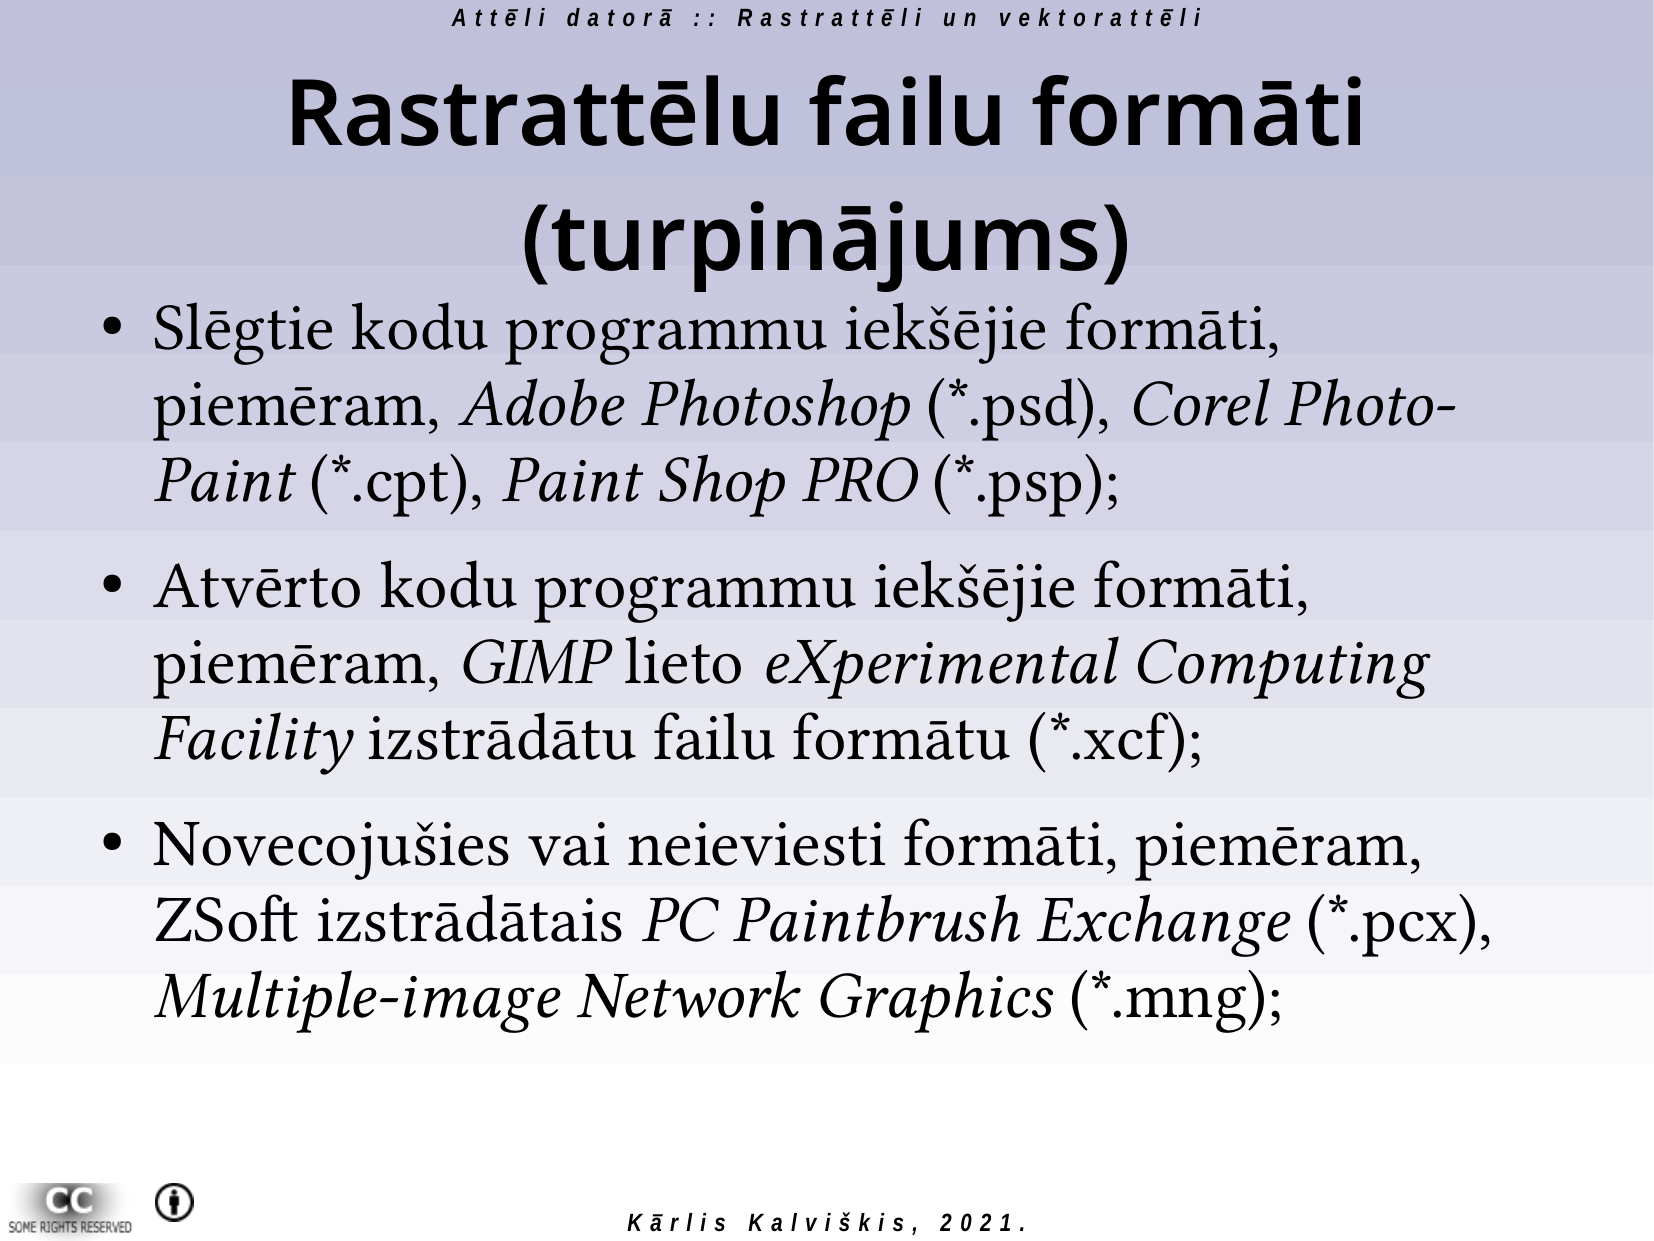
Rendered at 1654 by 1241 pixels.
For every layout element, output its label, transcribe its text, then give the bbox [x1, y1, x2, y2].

title Rastrattēlu failu formāti (turpinājums) [29, 49, 1625, 296]
list Slēgtie kodu programmu iekšējie formāti, piemēram, Adobe Photoshop (*.psd), Corel Photo-Paint (*.cpt), Paint Shop PRO (*.psp); Atvērto kodu programmu iekšējie formāti, piemēram, GIMP lieto eXperimental Computing Facility izstrādātu failu formātu (*.xcf); Novecojušies vai neieviesti formāti, piemēram, ZSoft izstrādātais PC Paintbrush Exchange (*.pcx), Multiple-image Network Graphics (*.mng); [82, 289, 1571, 1119]
picture [0, 0, 1654, 1241]
